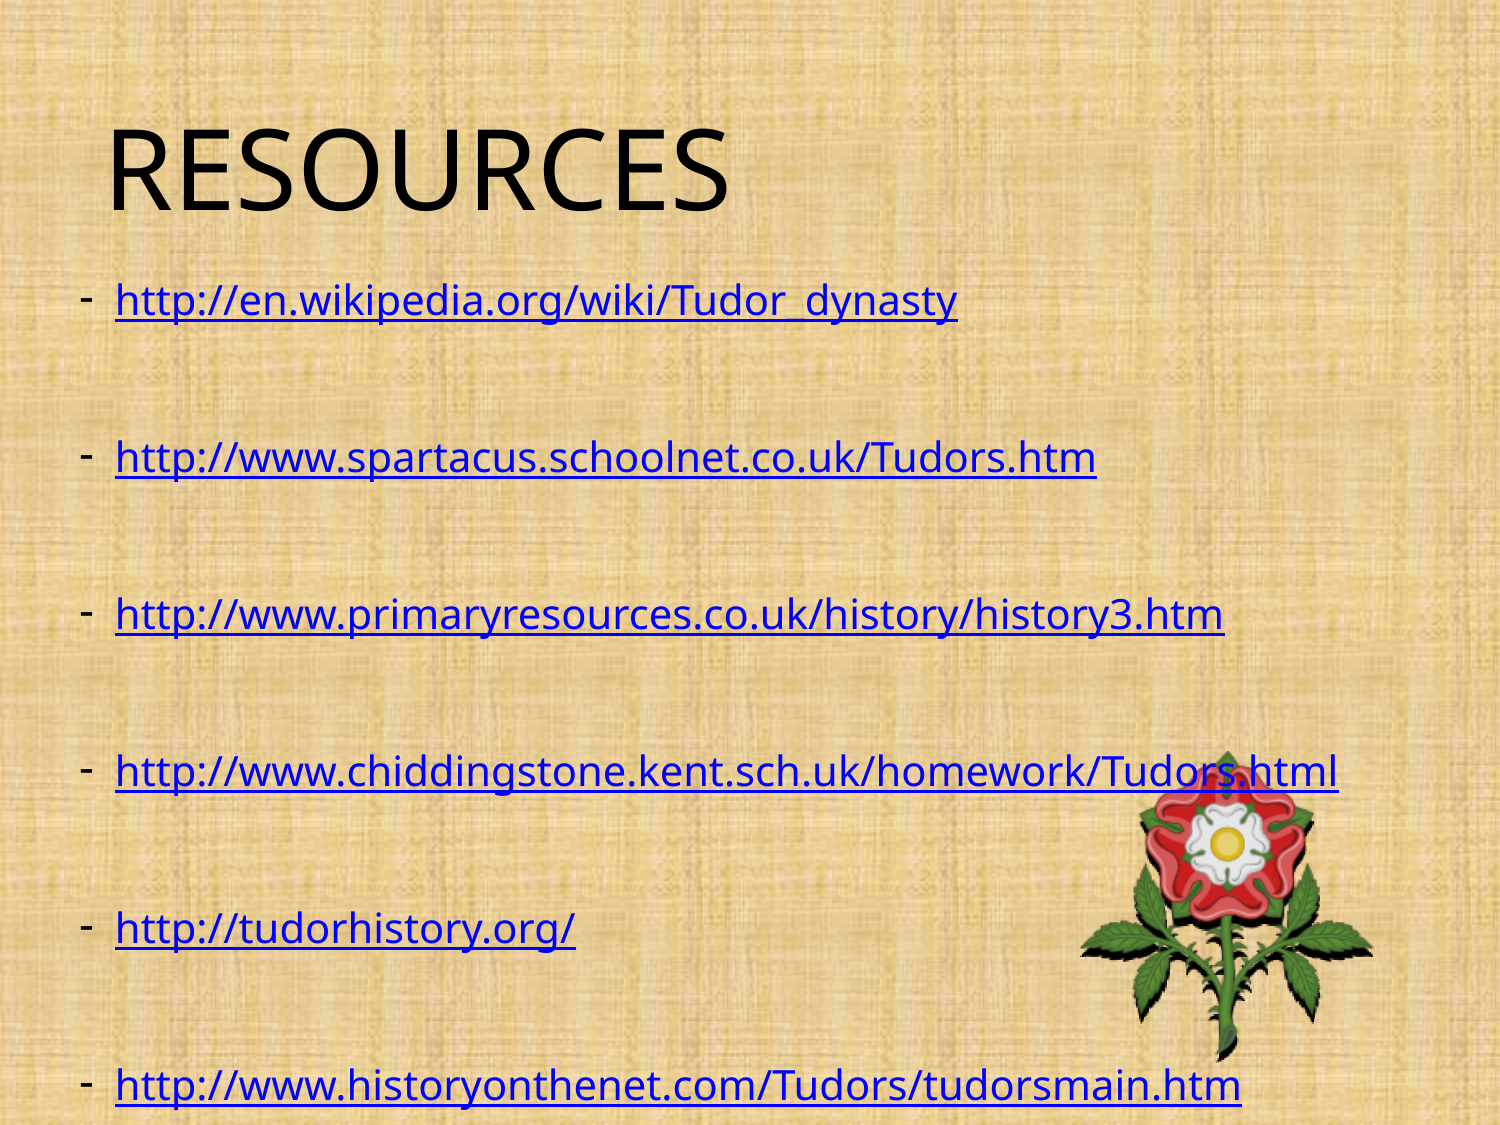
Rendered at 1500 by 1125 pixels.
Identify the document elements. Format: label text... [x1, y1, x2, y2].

text_box http://en.wikipedia.org/wiki/Tudor_dynasty http://www.spartacus.schoolnet.co.uk/Tudors.htm http://www.primaryresources.co.uk/history/history3.htm http://www.chiddingstone.kent.sch.uk/homework/Tudors.html http://tudorhistory.org/ http://www.historyonthenet.com/Tudors/tudorsmain.htm -VARIOUS ESSAYS, PRESENTATIONS [64, 66, 1500, 1125]
picture [0, 0, 1500, 1125]
